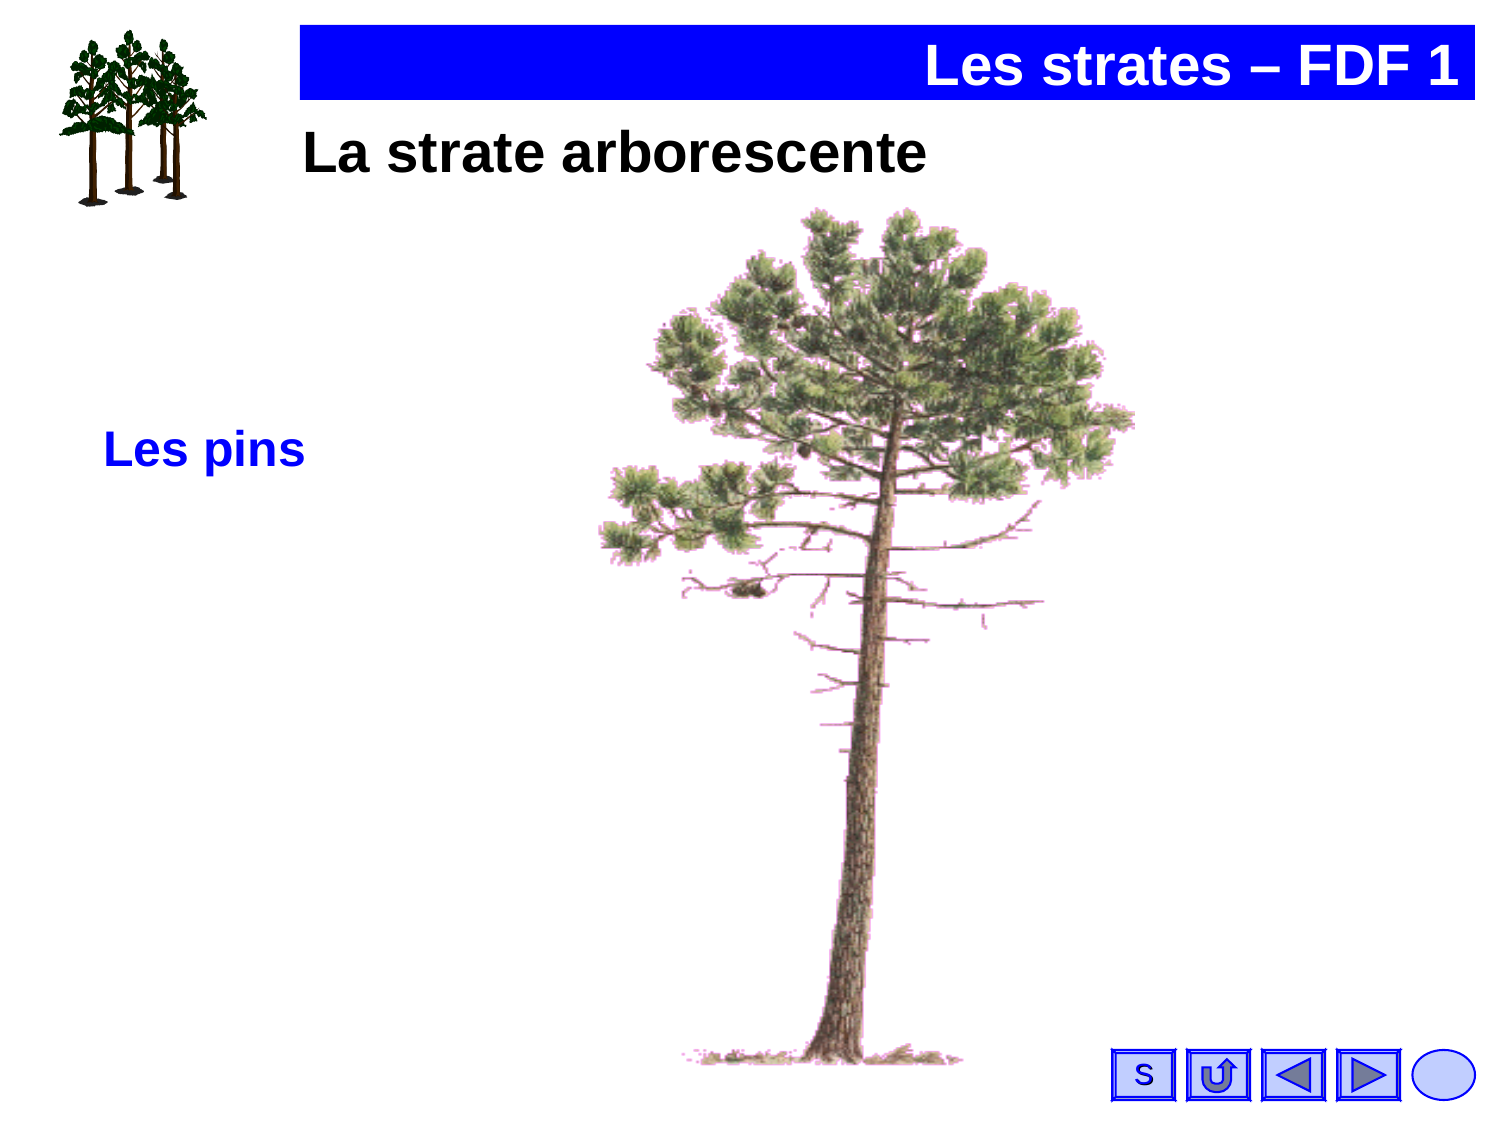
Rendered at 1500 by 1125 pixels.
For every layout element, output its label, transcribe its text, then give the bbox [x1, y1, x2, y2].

text_box La strate arborescente [287, 112, 1096, 193]
picture [590, 206, 1135, 1073]
text_box Les strates – FDF 1 [299, 24, 1475, 100]
text_box Les pins [88, 413, 443, 486]
text_box [1412, 1049, 1476, 1101]
